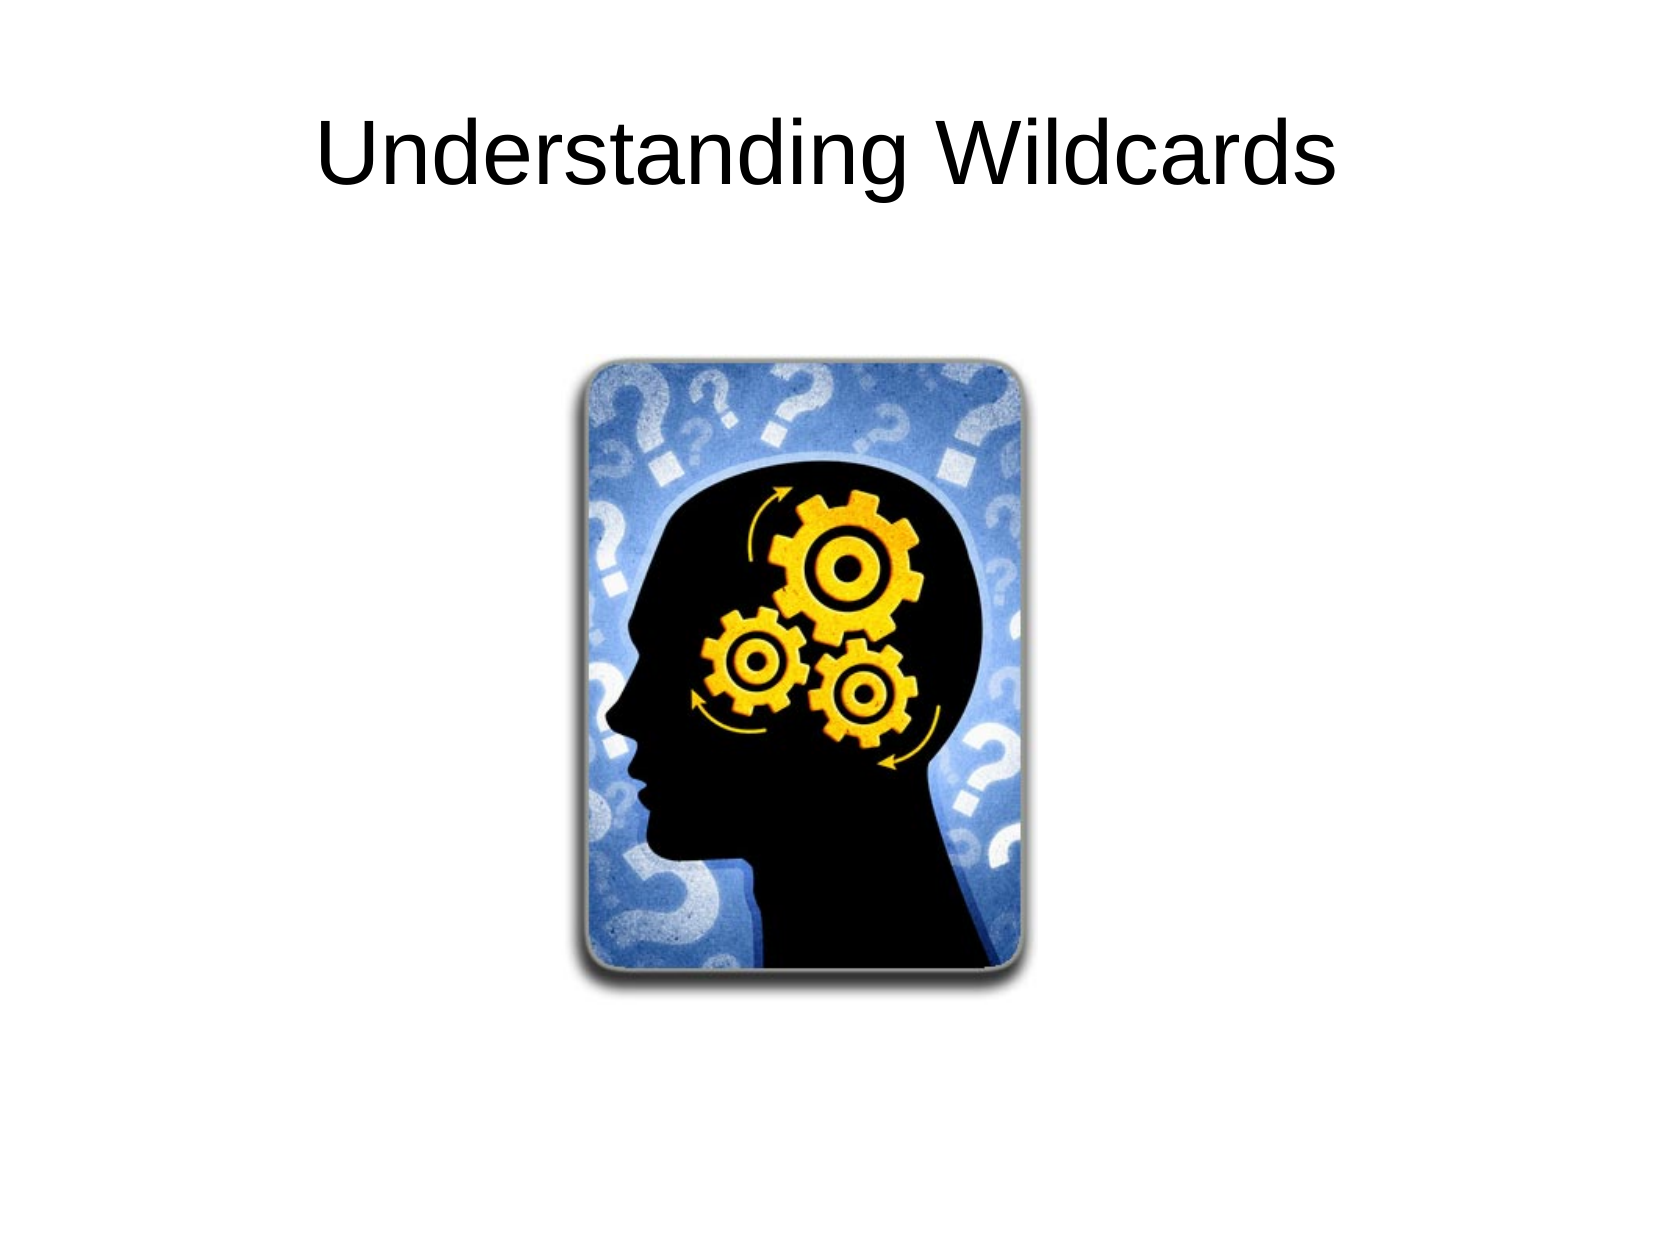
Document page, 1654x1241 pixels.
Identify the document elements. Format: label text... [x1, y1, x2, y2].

title Understanding Wildcards [82, 56, 1571, 250]
picture [561, 354, 1038, 1006]
